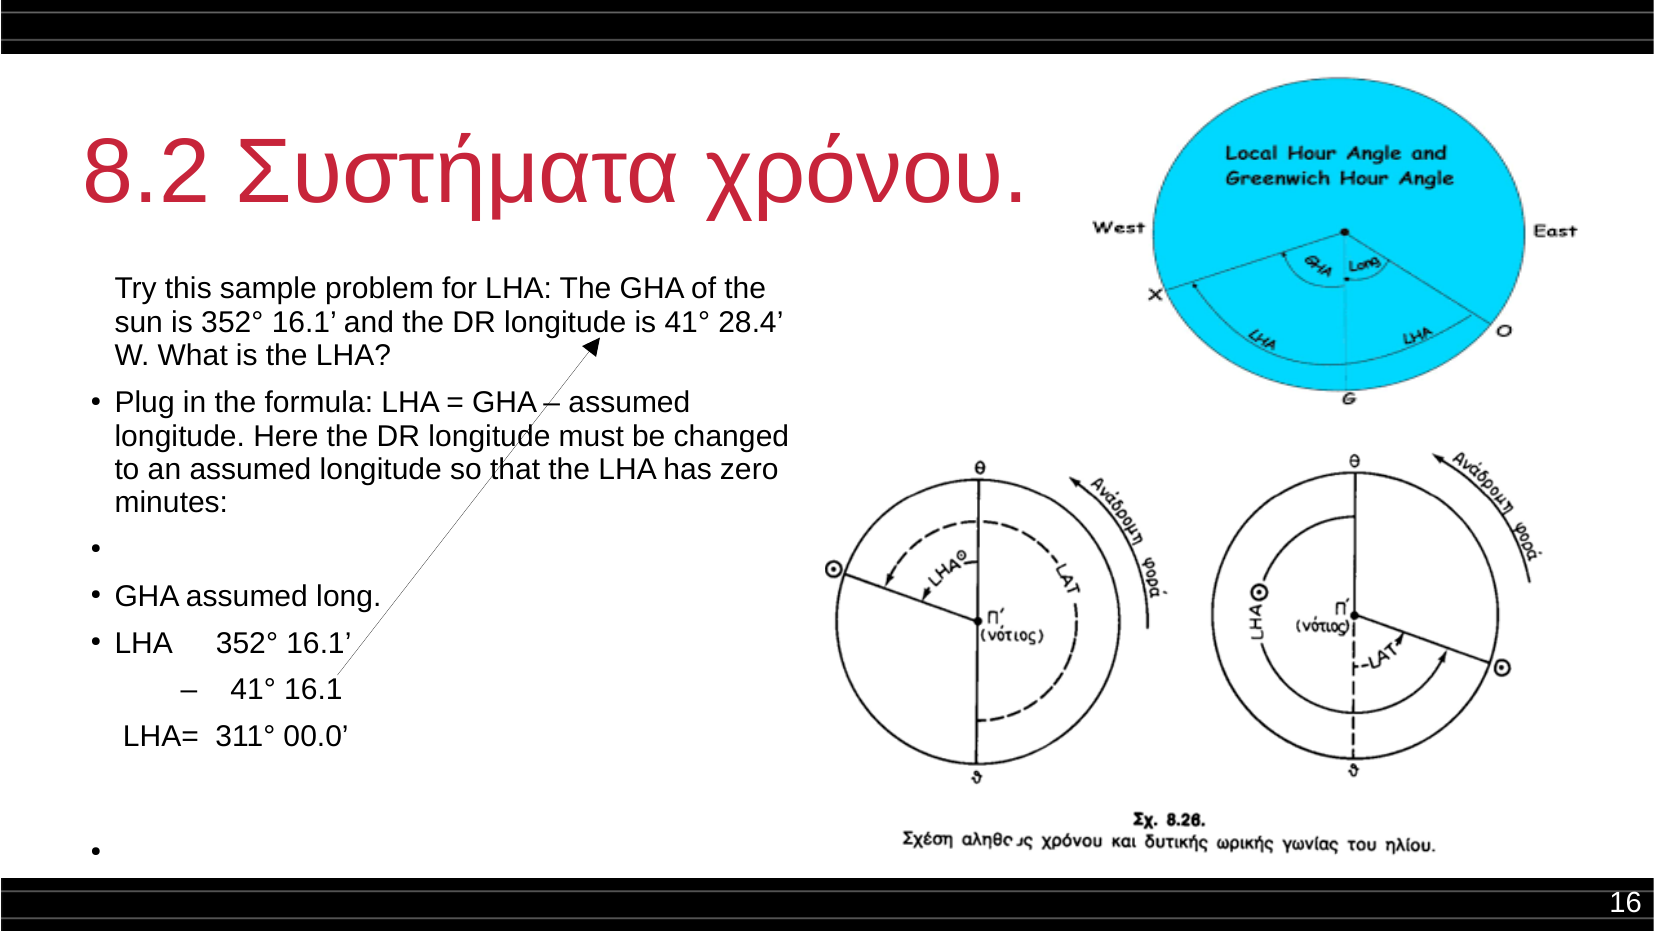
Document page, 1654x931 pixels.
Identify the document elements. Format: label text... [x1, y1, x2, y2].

list Try this sample problem for LHA: The GHA of the sun is 352° 16.1’ and the DR longitude is 41° 28.4’ W. What is the LHA? Plug in the formula: LHA = GHA – assumed longitude. Here the DR longitude must be changed to an assumed longitude so that the LHA has zero minutes: GHA assumed long. LHA 352° 16.1’ – 41° 16.1 LHA= 311° 00.0’ [82, 271, 809, 758]
picture [1, 0, 1654, 54]
title 8.2 Συστήματα χρόνου. [82, 92, 1087, 249]
picture [825, 422, 1552, 863]
picture [1, 878, 1654, 931]
picture [1087, 74, 1588, 413]
